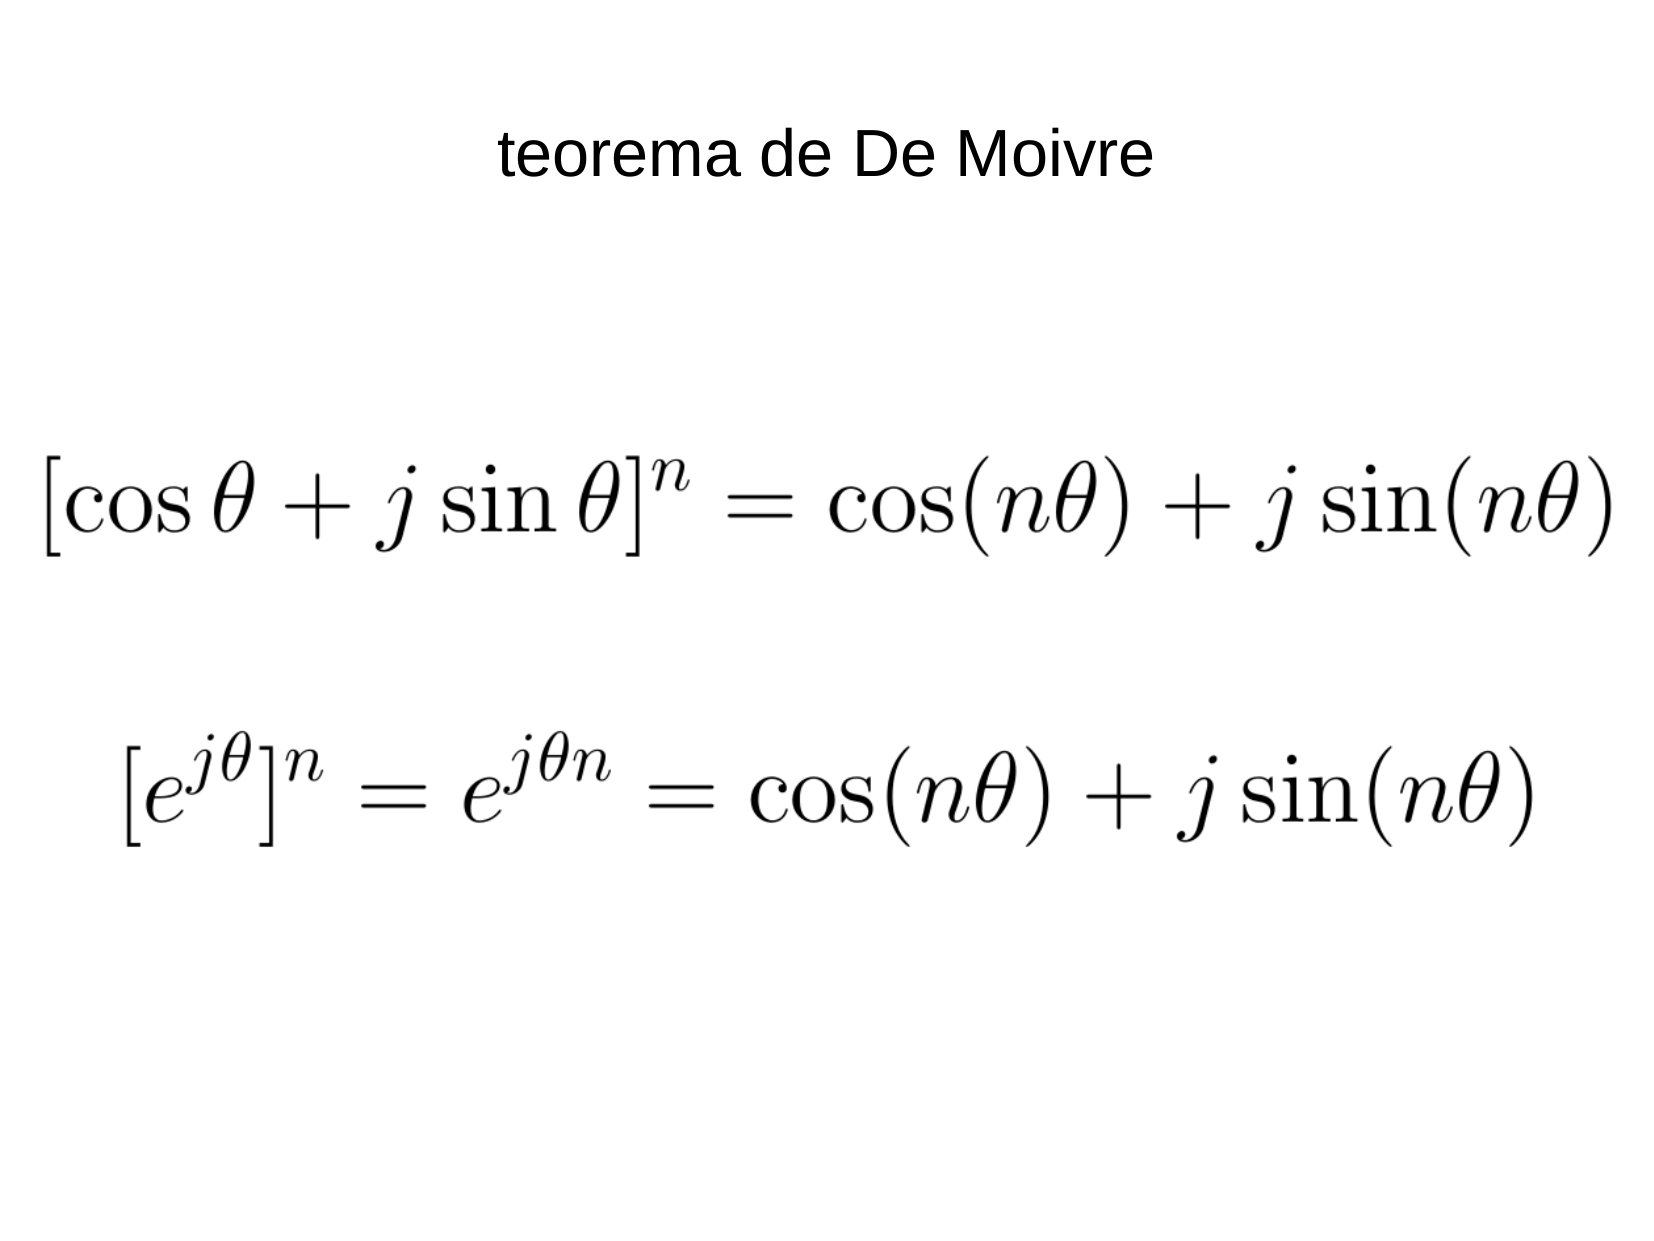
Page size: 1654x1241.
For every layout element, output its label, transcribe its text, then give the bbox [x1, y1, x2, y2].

title teorema de De Moivre [82, 56, 1571, 250]
picture [29, 433, 1625, 863]
